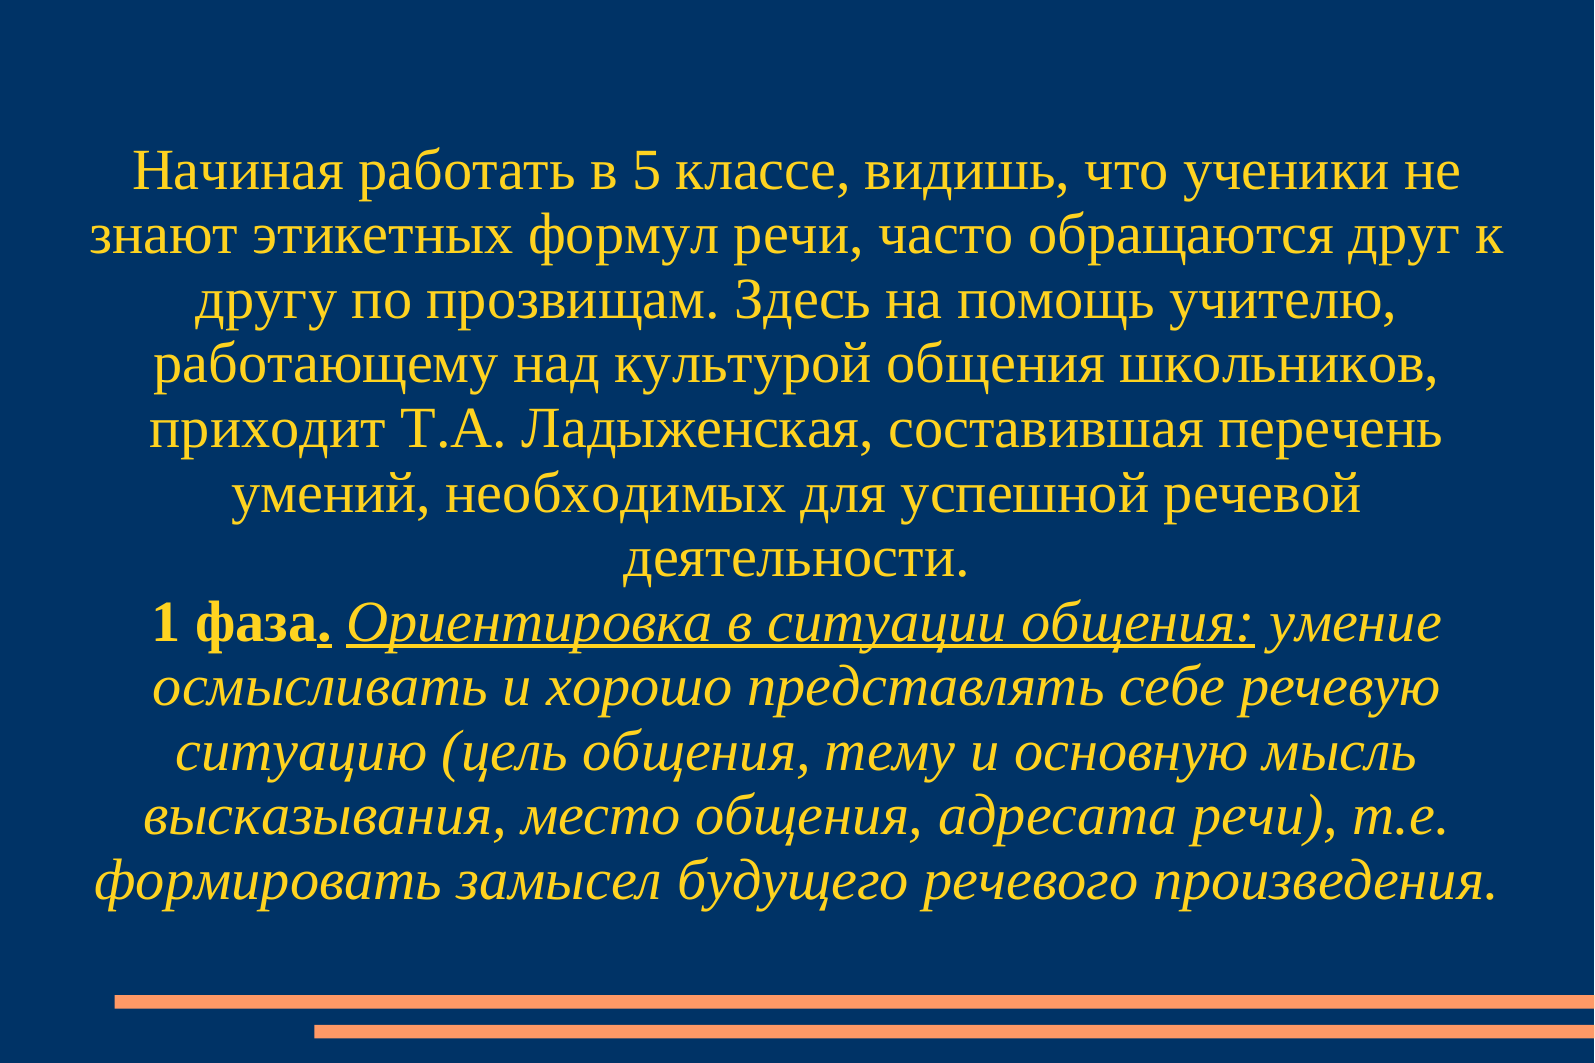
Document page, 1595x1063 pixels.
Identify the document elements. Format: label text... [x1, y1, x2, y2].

text_box Начиная работать в 5 классе, видишь, что ученики не знают этикетных формул речи, часто обращаются друг к другу по прозвищам. Здесь на помощь учителю, работающему над культурой общения школьников, приходит Т.А. Ладыженская, составившая перечень умений, необходимых для успешной речевой деятельности. 1 фаза. Ориентировка в ситуации общения: умение осмысливать и хорошо представлять себе речевую ситуацию (цель общения, тему и основную мысль высказывания, место общения, адресата речи), т.е. формировать замысел будущего речевого произведения. [88, 0, 1505, 1049]
